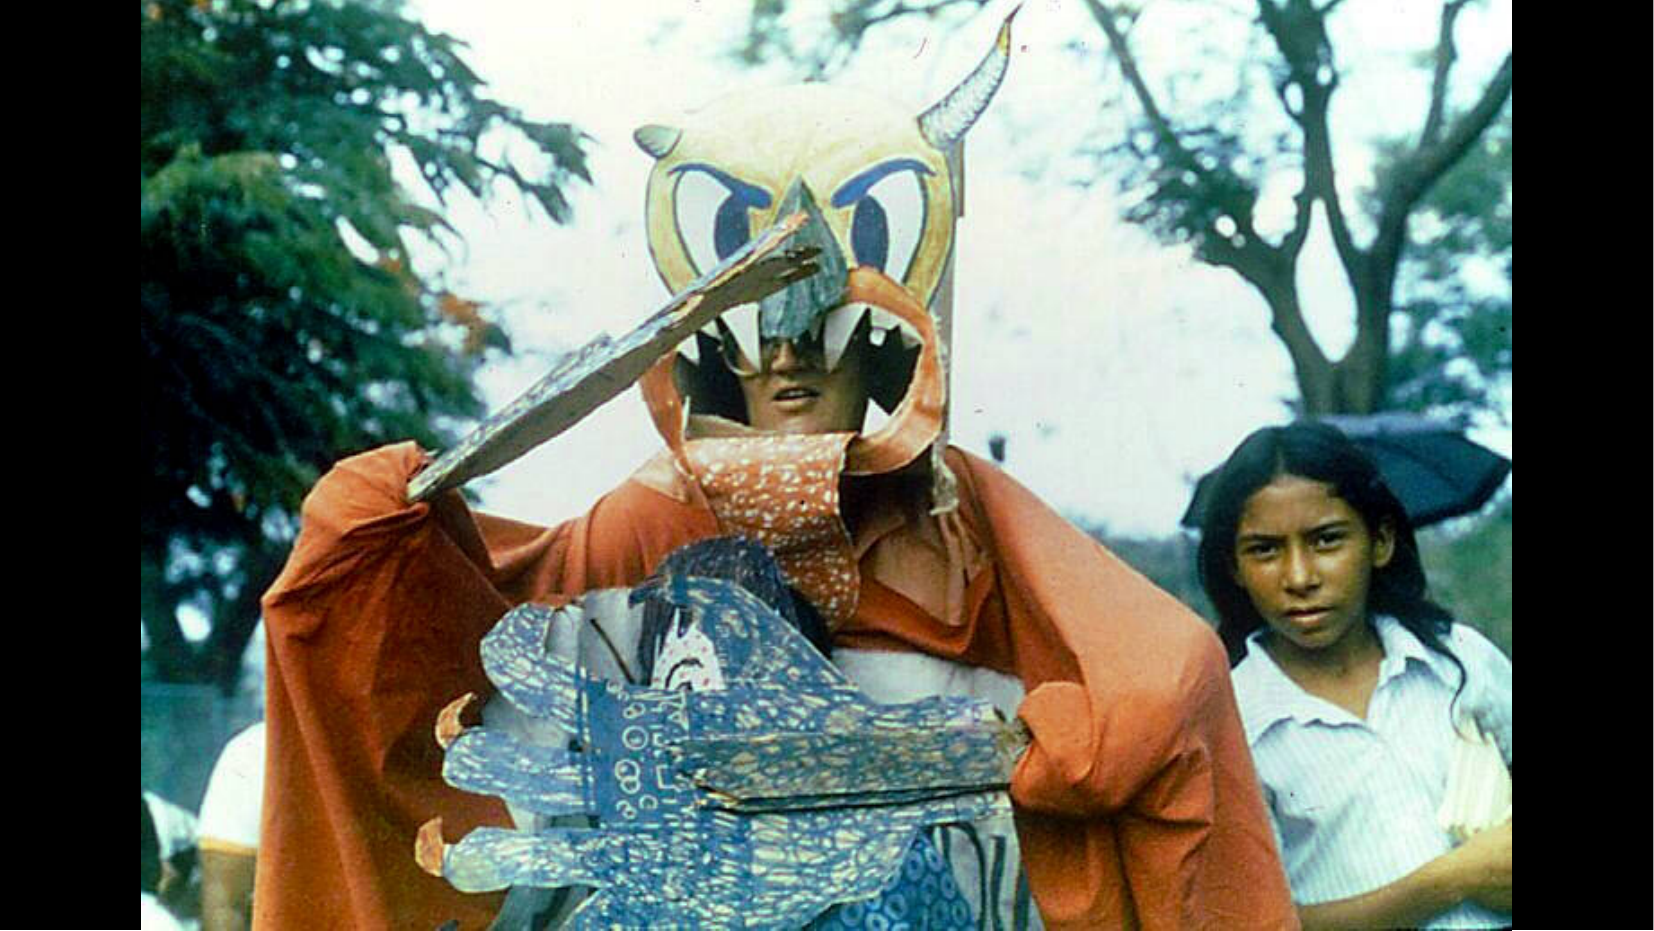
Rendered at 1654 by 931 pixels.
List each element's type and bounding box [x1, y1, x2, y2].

picture [948, 926, 957, 931]
picture [141, 0, 1512, 931]
